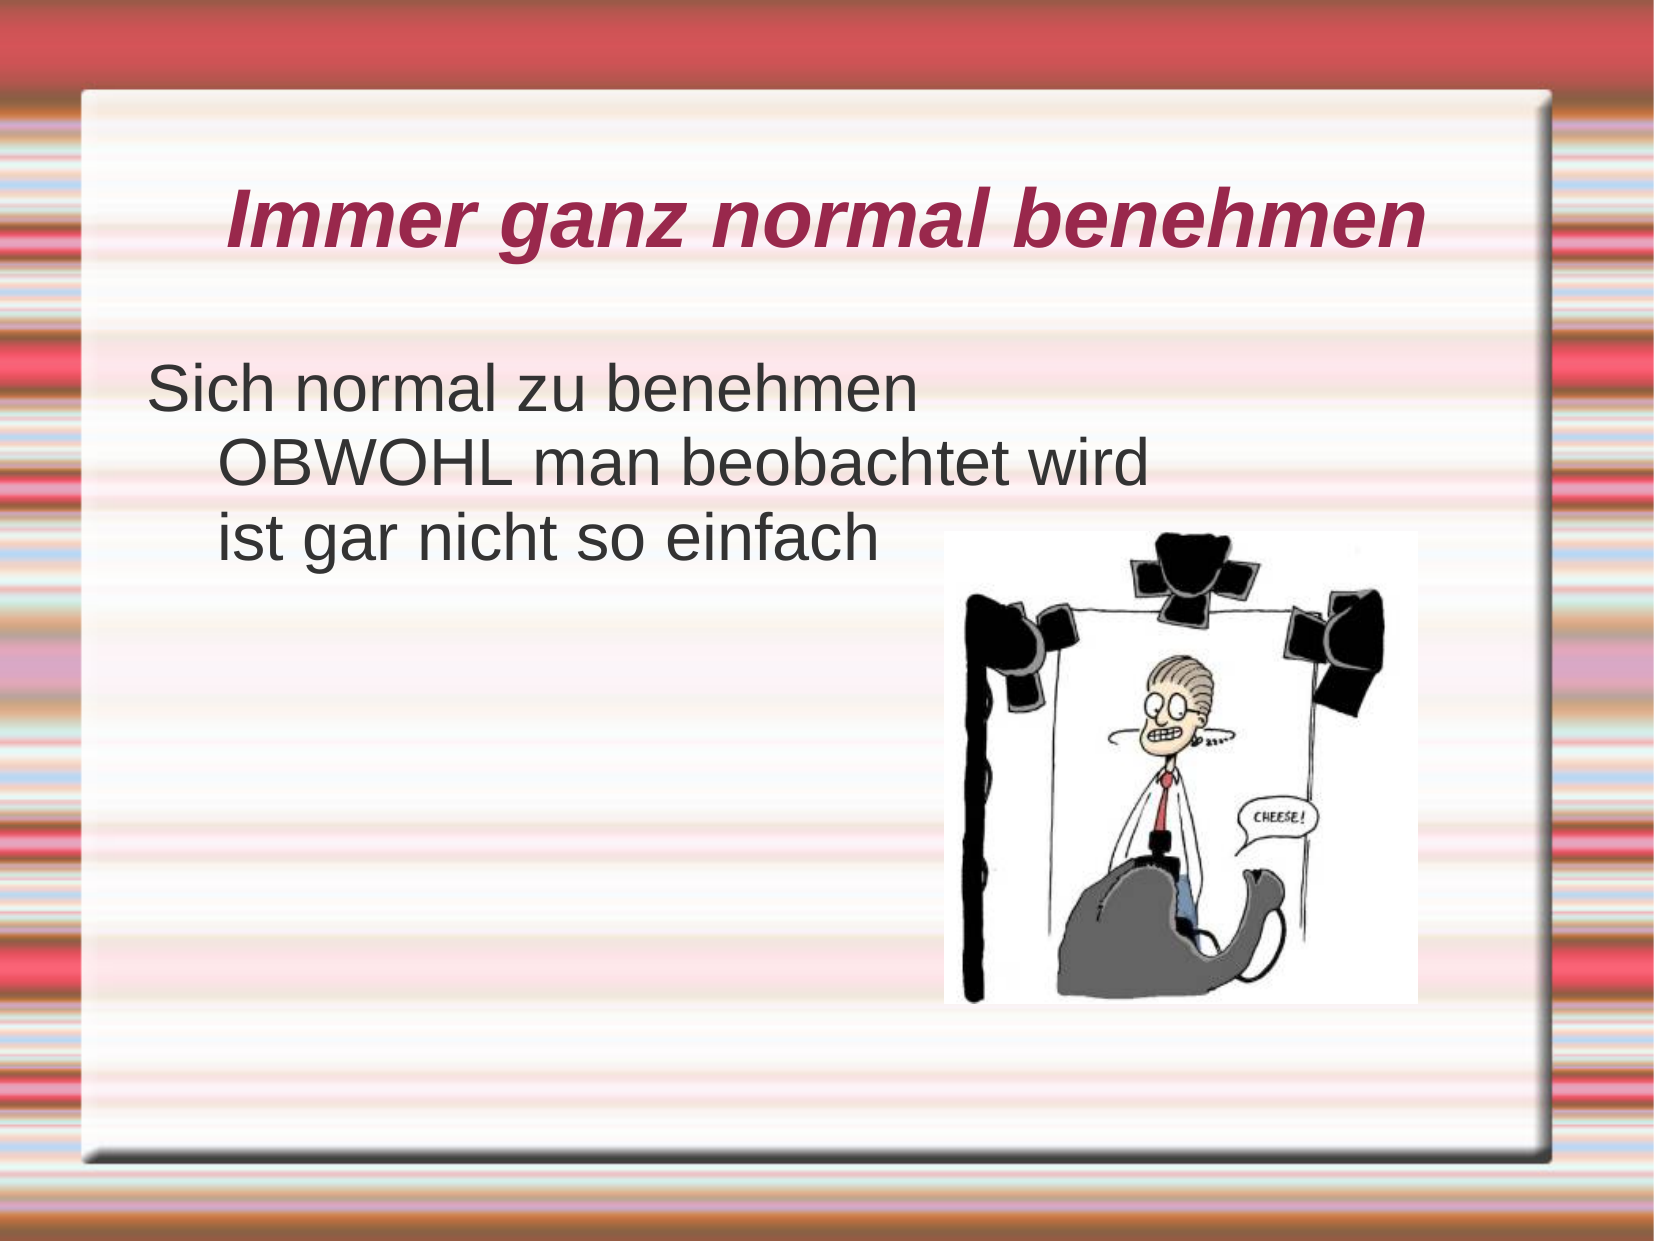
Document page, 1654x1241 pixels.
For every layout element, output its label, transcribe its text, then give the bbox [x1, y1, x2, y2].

picture [0, 0, 1654, 1241]
list Sich normal zu benehmen OBWOHL man beobachtet wird ist gar nicht so einfach [135, 350, 1517, 1133]
title Immer ganz normal benehmen [121, 114, 1534, 322]
